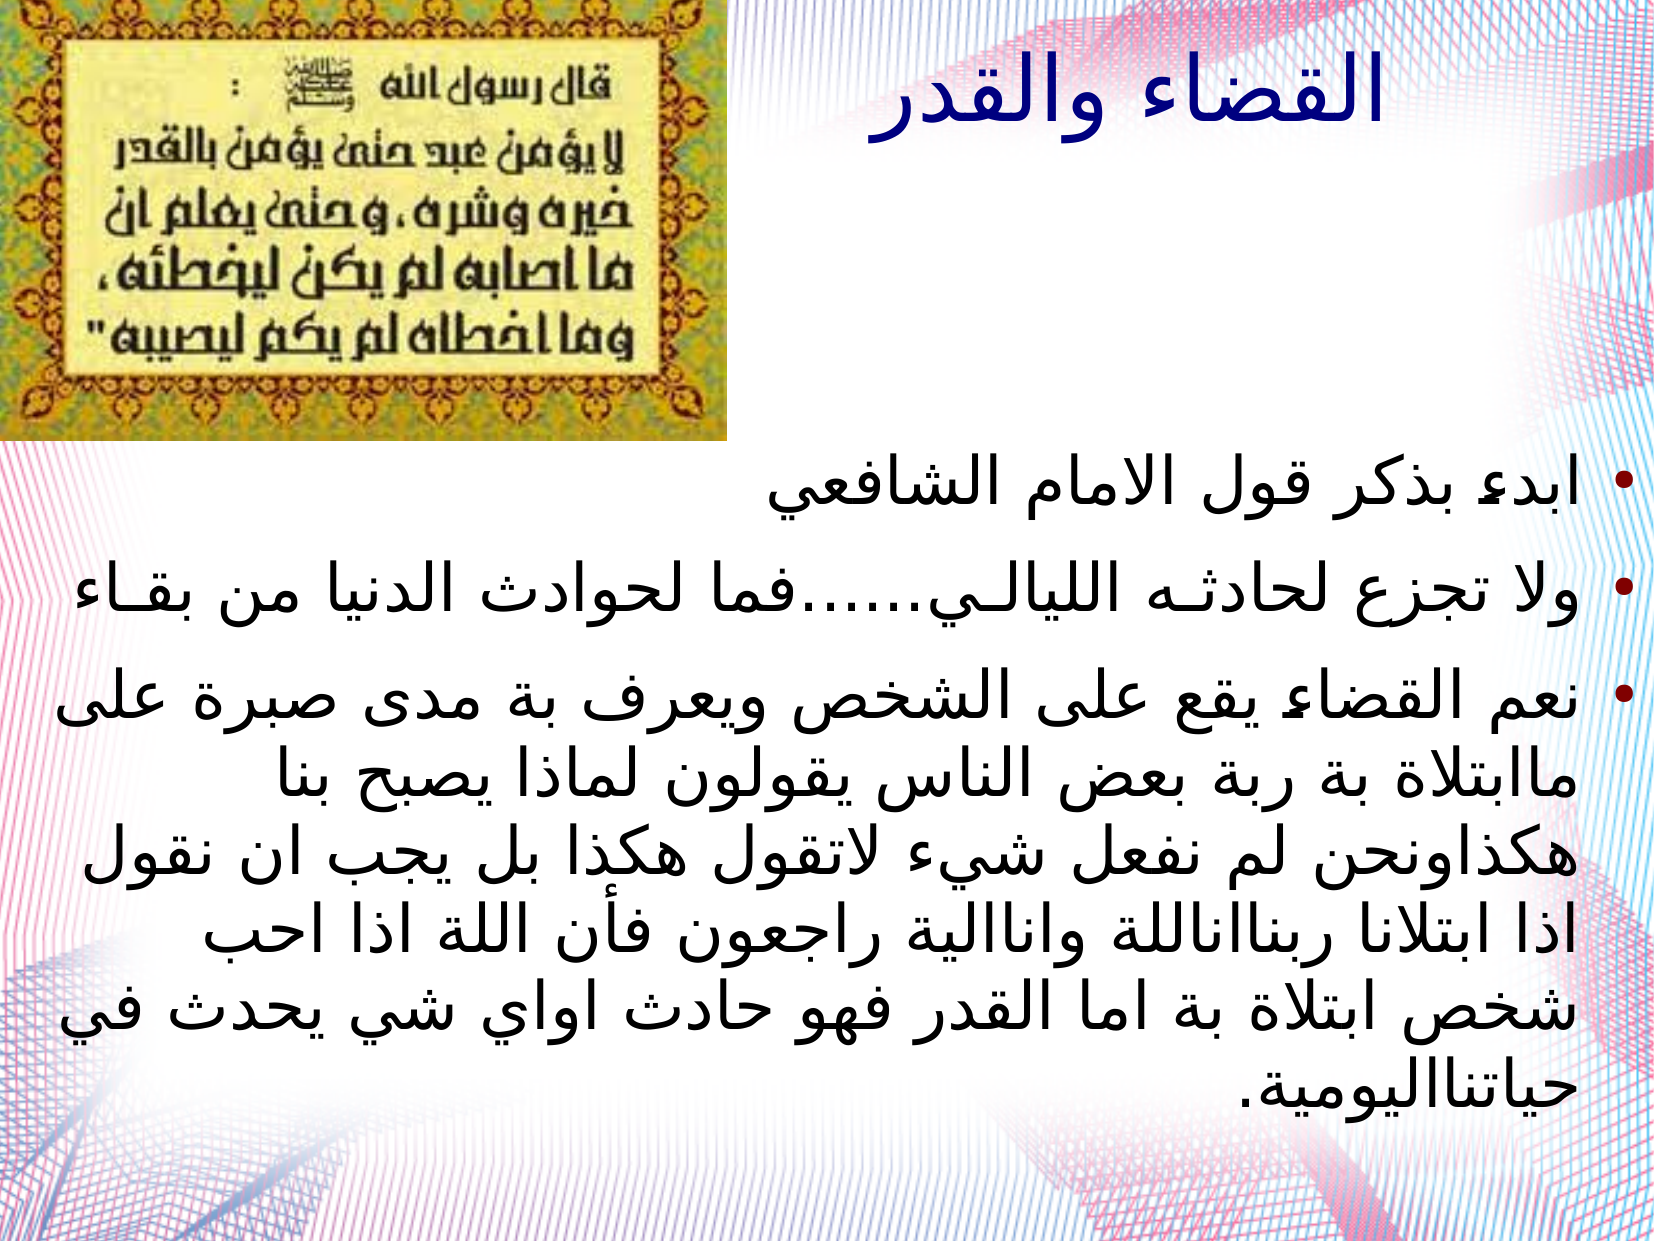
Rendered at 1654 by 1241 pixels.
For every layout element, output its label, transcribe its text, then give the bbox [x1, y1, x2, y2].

picture [0, 0, 1654, 442]
title القضاء والقدر [727, 0, 1654, 193]
list ابدء بذكر قول الامام الشافعي ولا تجزع لحادثـه الليالـي......فما لحوادث الدنيا من بقـاء نعم القضاء يقع على الشخص ويعرف بة مدى صبرة على ماابتلاة بة ربة بعض الناس يقولون لماذا يصبح بنا هكذاونحن لم نفعل شيء لاتقول هكذا بل يجب ان نقول اذا ابتلانا ربنااناللة واناالية راجعون فأن اللة اذا احب شخص ابتلاة بة اما القدر فهو حادث اواي شي يحدث في حياتنااليومية. [0, 442, 1654, 1241]
